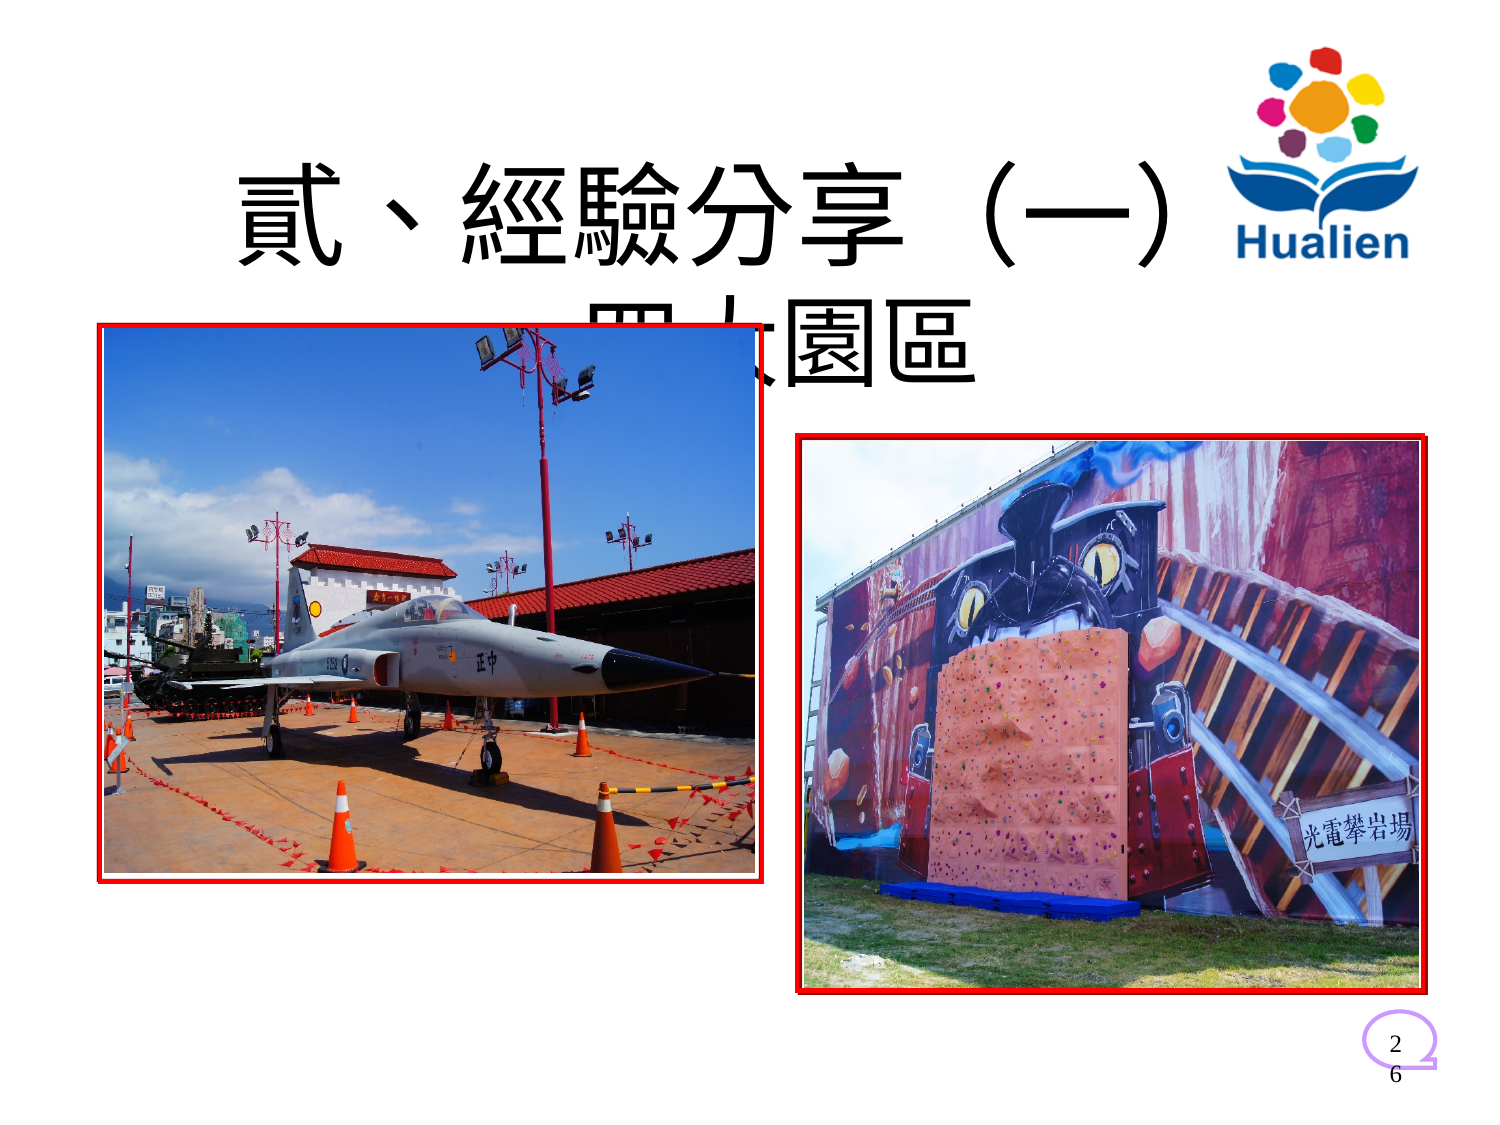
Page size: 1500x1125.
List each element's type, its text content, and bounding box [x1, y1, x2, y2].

title 貳、經驗分享（一） ~四大園區 [64, 137, 1415, 325]
picture [1222, 42, 1424, 264]
text_box 26 [1364, 1011, 1436, 1068]
picture [804, 441, 1419, 988]
picture [104, 328, 755, 873]
